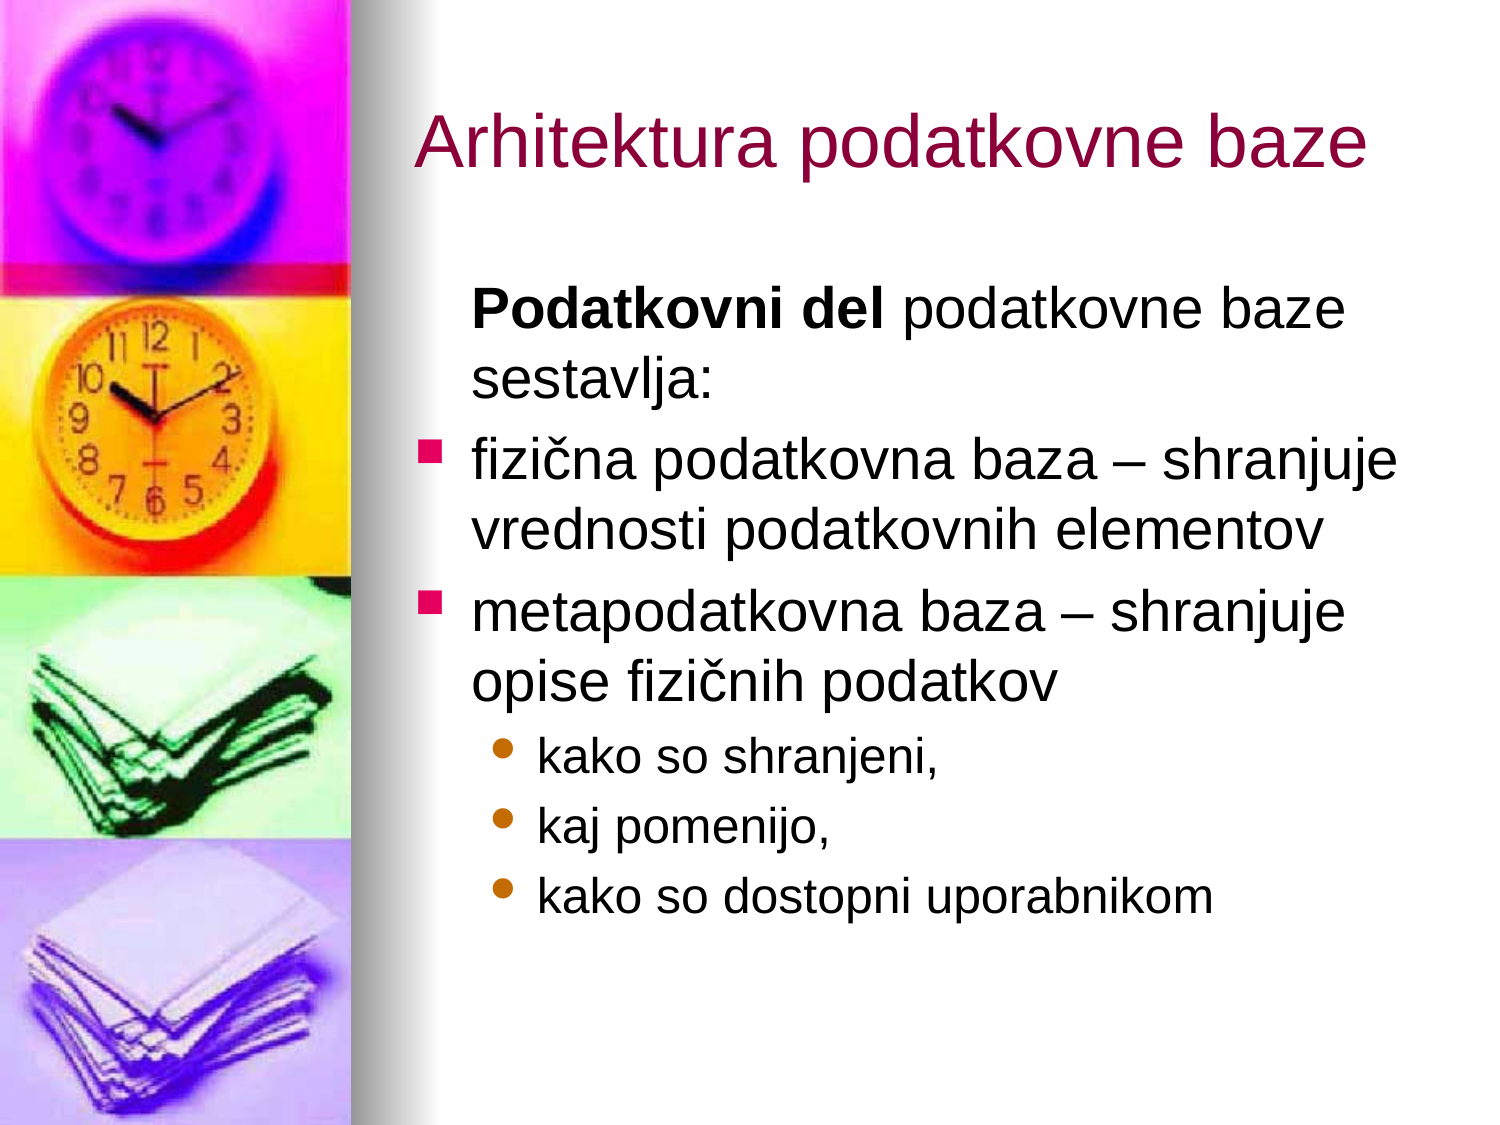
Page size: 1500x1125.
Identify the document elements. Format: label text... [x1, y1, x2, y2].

title Arhitektura podatkovne baze [399, 37, 1450, 238]
picture [0, 0, 351, 1125]
list Podatkovni del podatkovne baze sestavlja: fizična podatkovna baza – shranjuje vrednosti podatkovnih elementov metapodatkovna baza – shranjuje opise fizičnih podatkov kako so shranjeni, kaj pomenijo, kako so dostopni uporabnikom [399, 262, 1450, 1000]
